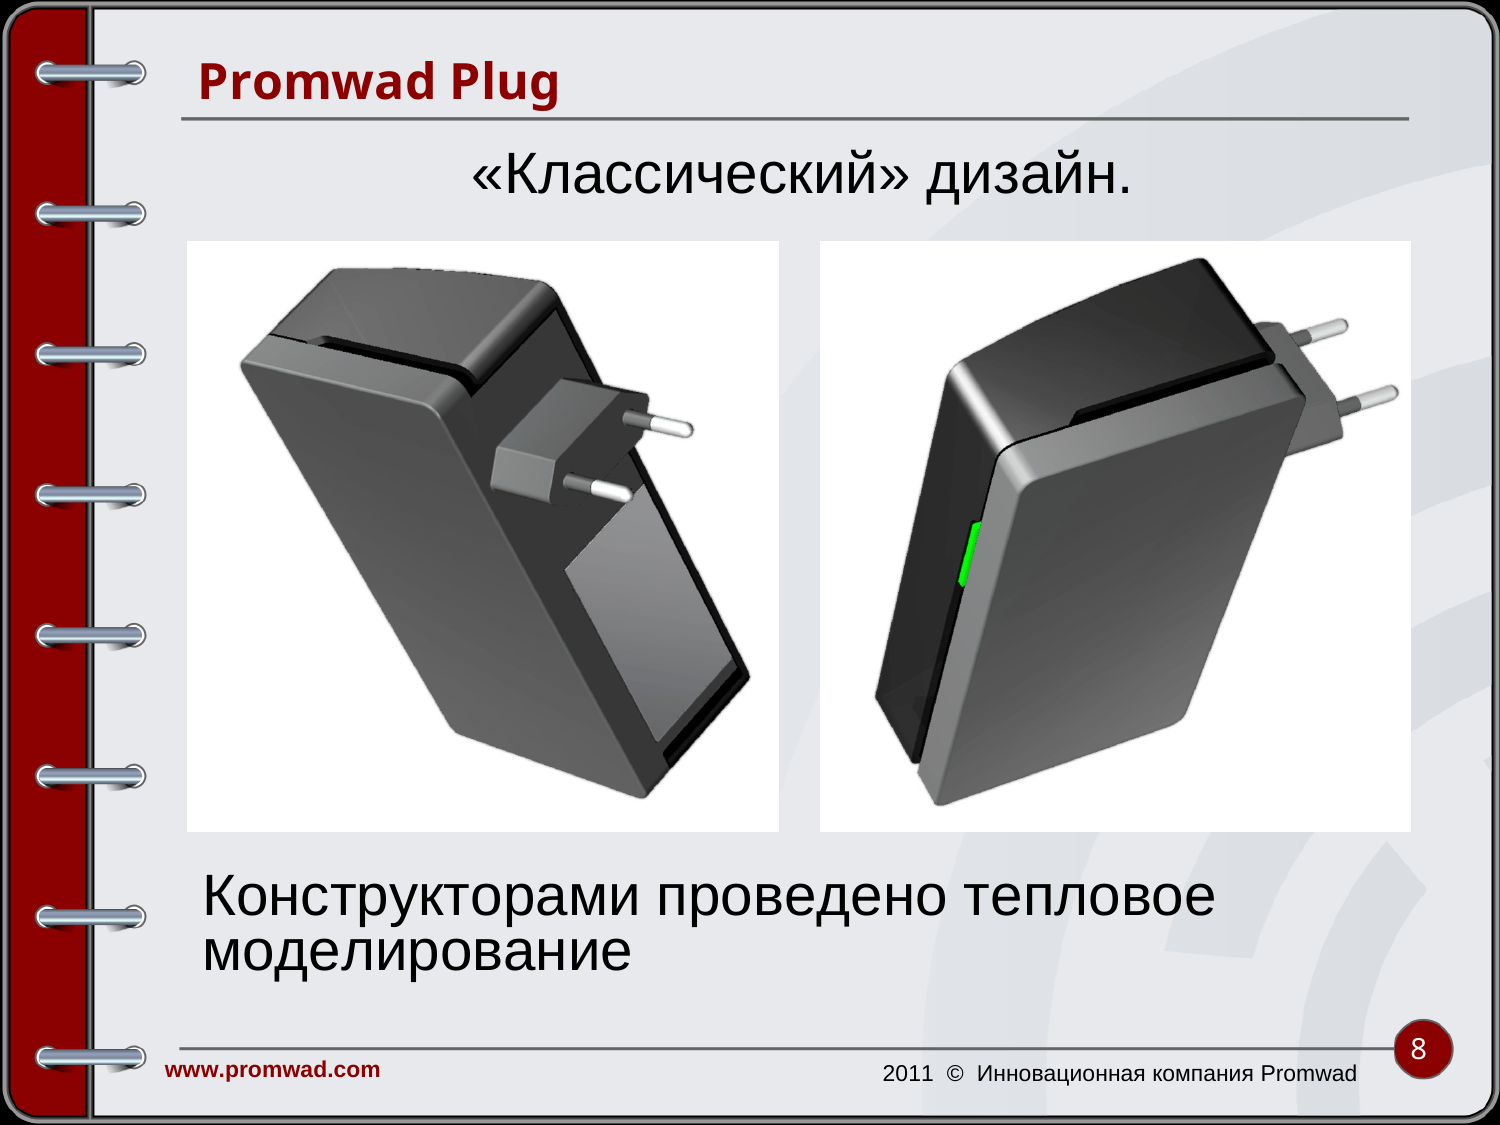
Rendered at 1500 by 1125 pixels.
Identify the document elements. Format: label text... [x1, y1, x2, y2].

text_box 2011 © Инновационная компания Promwad [634, 1051, 1373, 1095]
text_box «Классический» дизайн. [457, 140, 1208, 235]
text_box Конструкторами проведено тепловое моделирование [187, 862, 1425, 957]
picture [0, 0, 1500, 1125]
text_box www.promwad.com [150, 1046, 405, 1090]
text_box <number> [1332, 1023, 1500, 1079]
text_box Promwad Plug [183, 45, 1400, 114]
